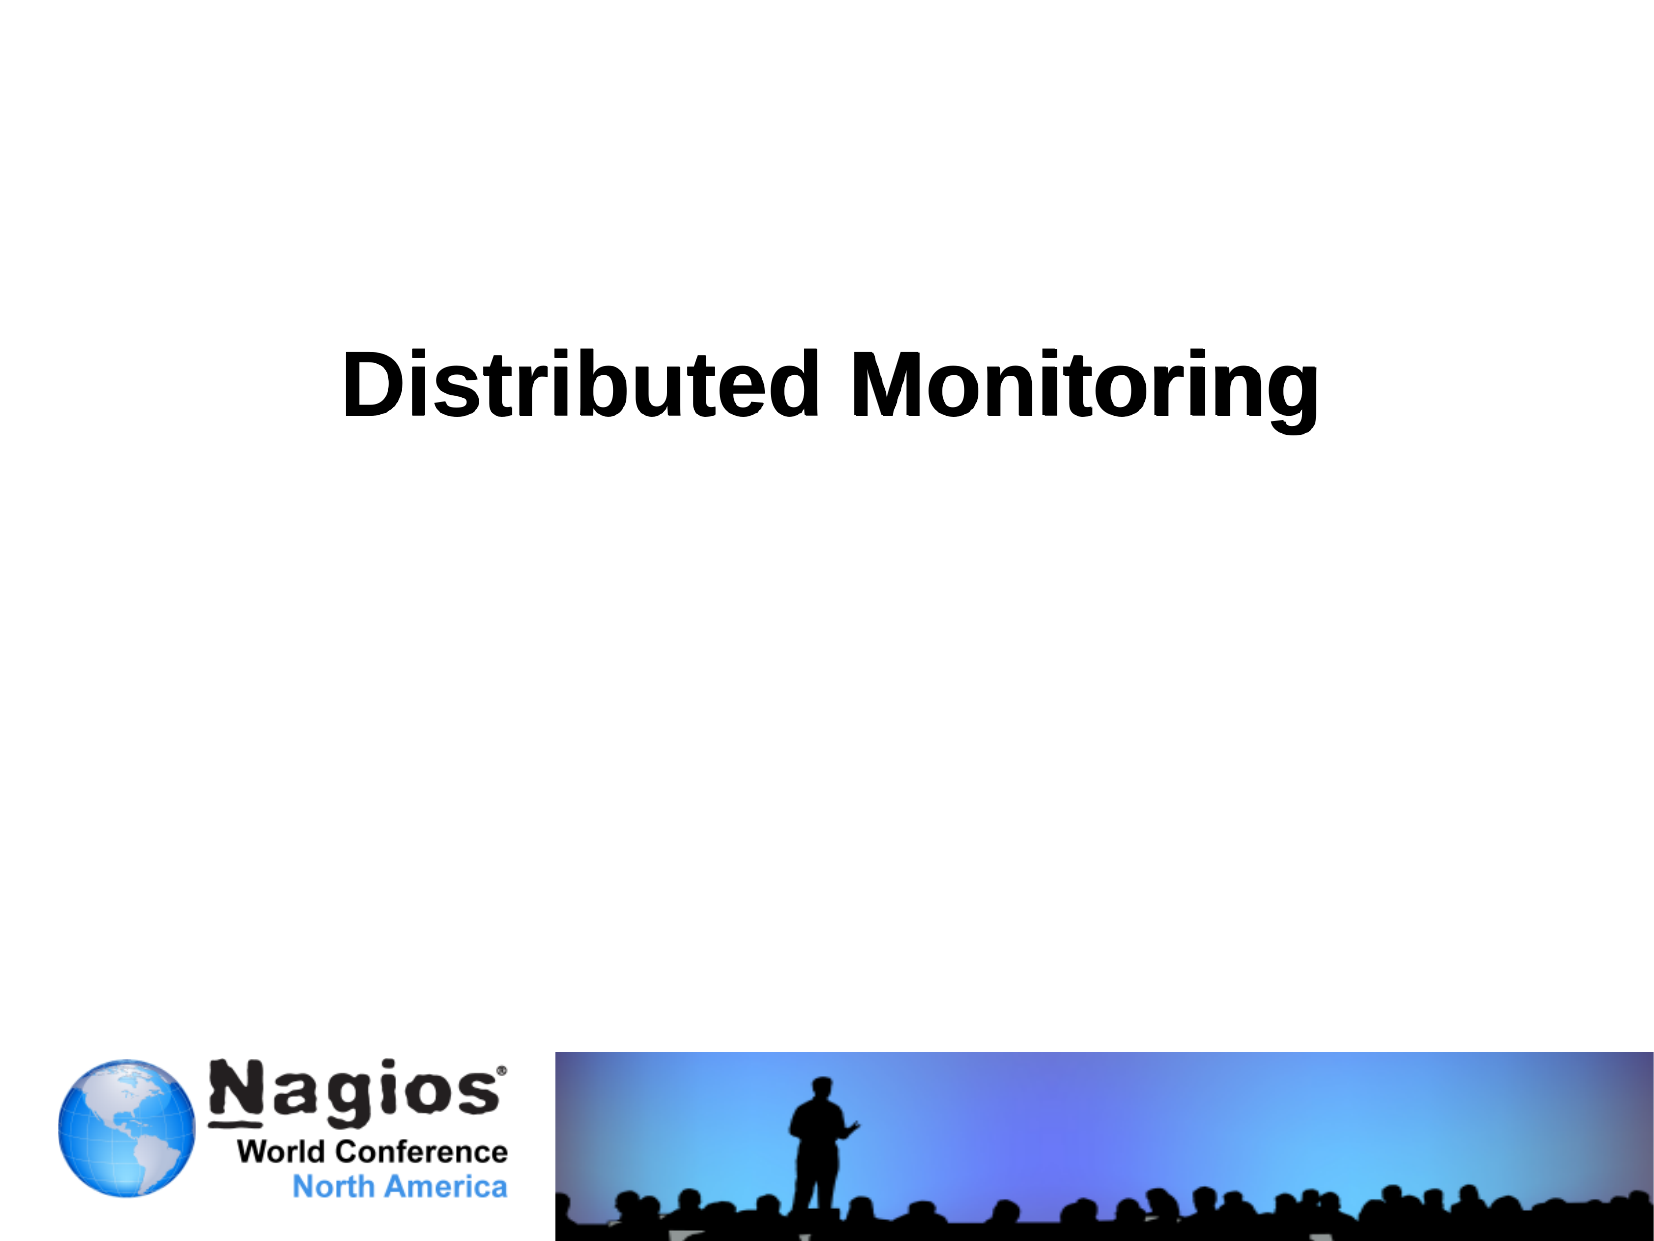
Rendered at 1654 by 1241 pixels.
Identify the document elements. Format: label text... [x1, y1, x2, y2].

picture [555, 1052, 1654, 1241]
title Distributed Monitoring [87, 280, 1576, 488]
picture [58, 1058, 509, 1228]
